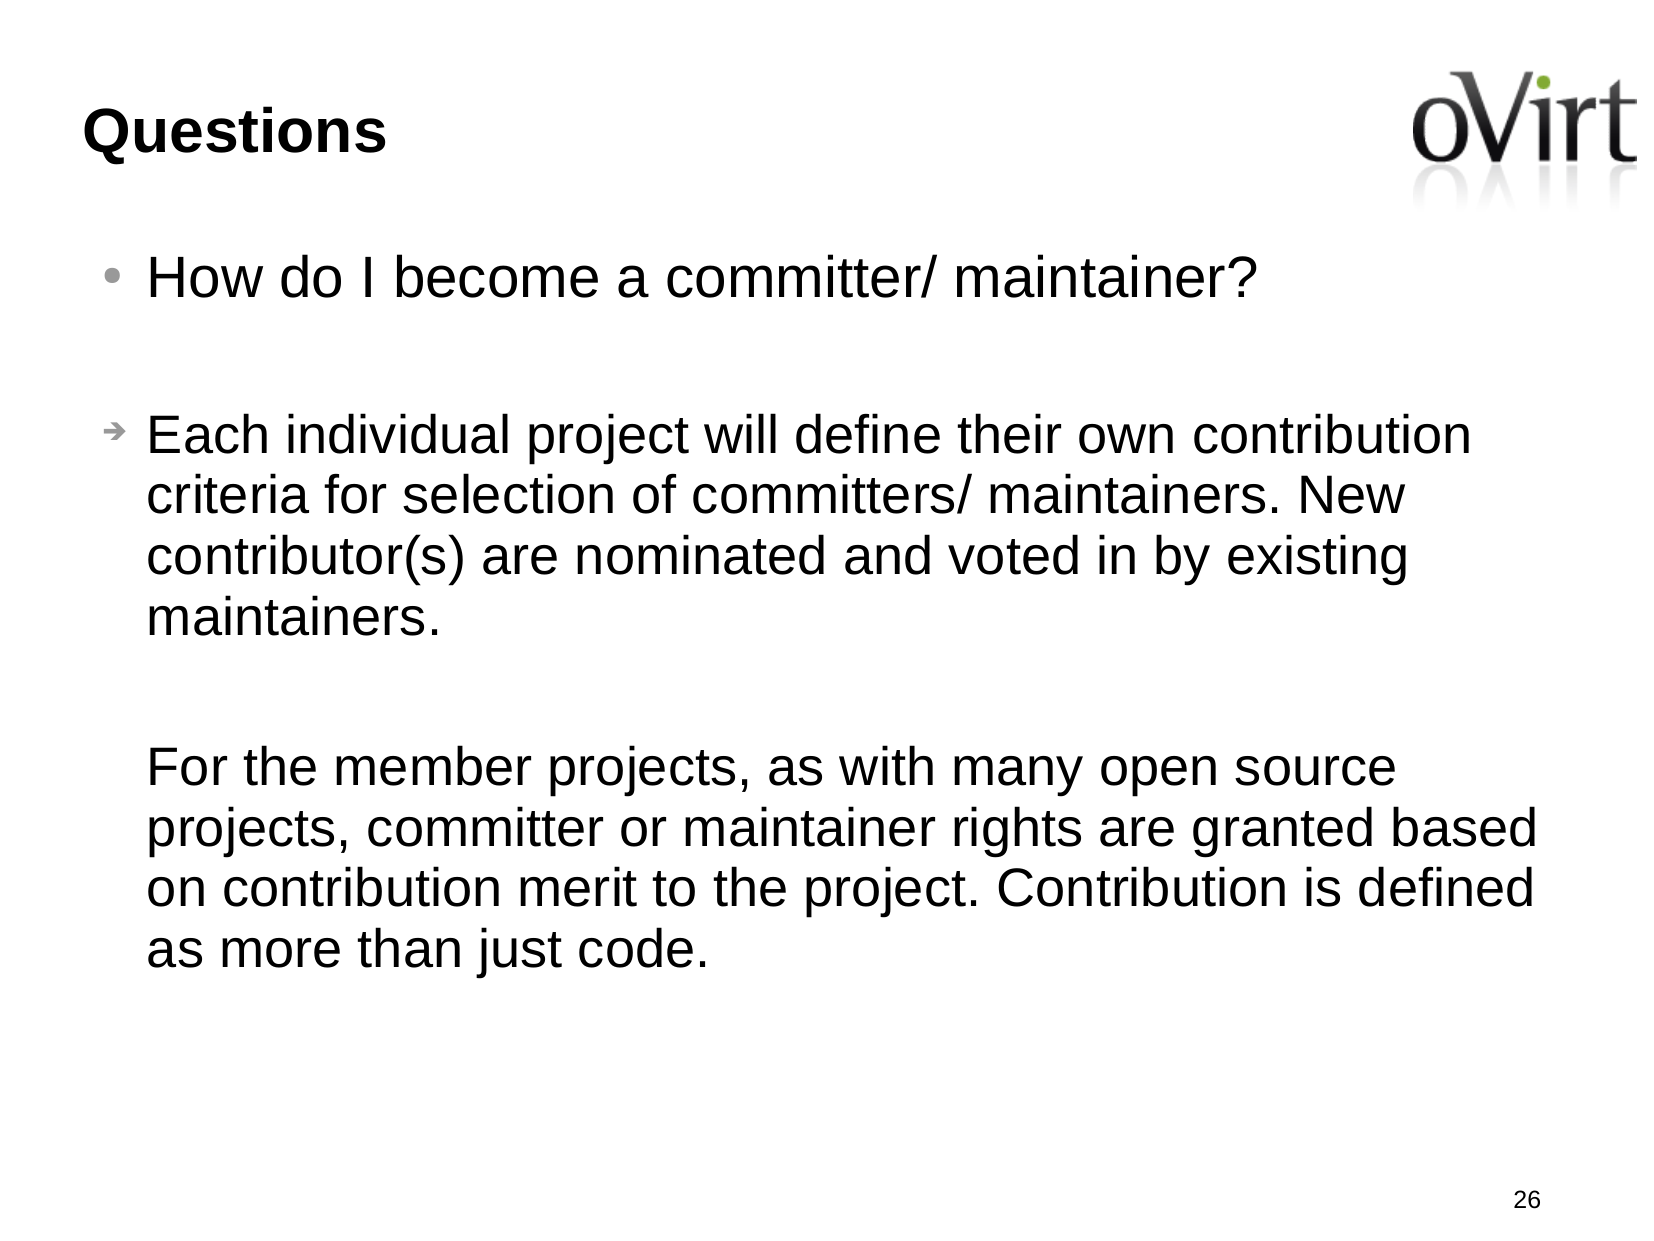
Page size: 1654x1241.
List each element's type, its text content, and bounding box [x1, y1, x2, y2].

title Questions [82, 37, 1571, 226]
list How do I become a committer/ maintainer? Each individual project will define their own contribution criteria for selection of committers/ maintainers. New contributor(s) are nominated and voted in by existing maintainers. For the member projects, as with many open source projects, committer or maintainer rights are granted based on contribution merit to the project. Contribution is defined as more than just code. [86, 244, 1576, 1039]
picture [1413, 63, 1637, 212]
